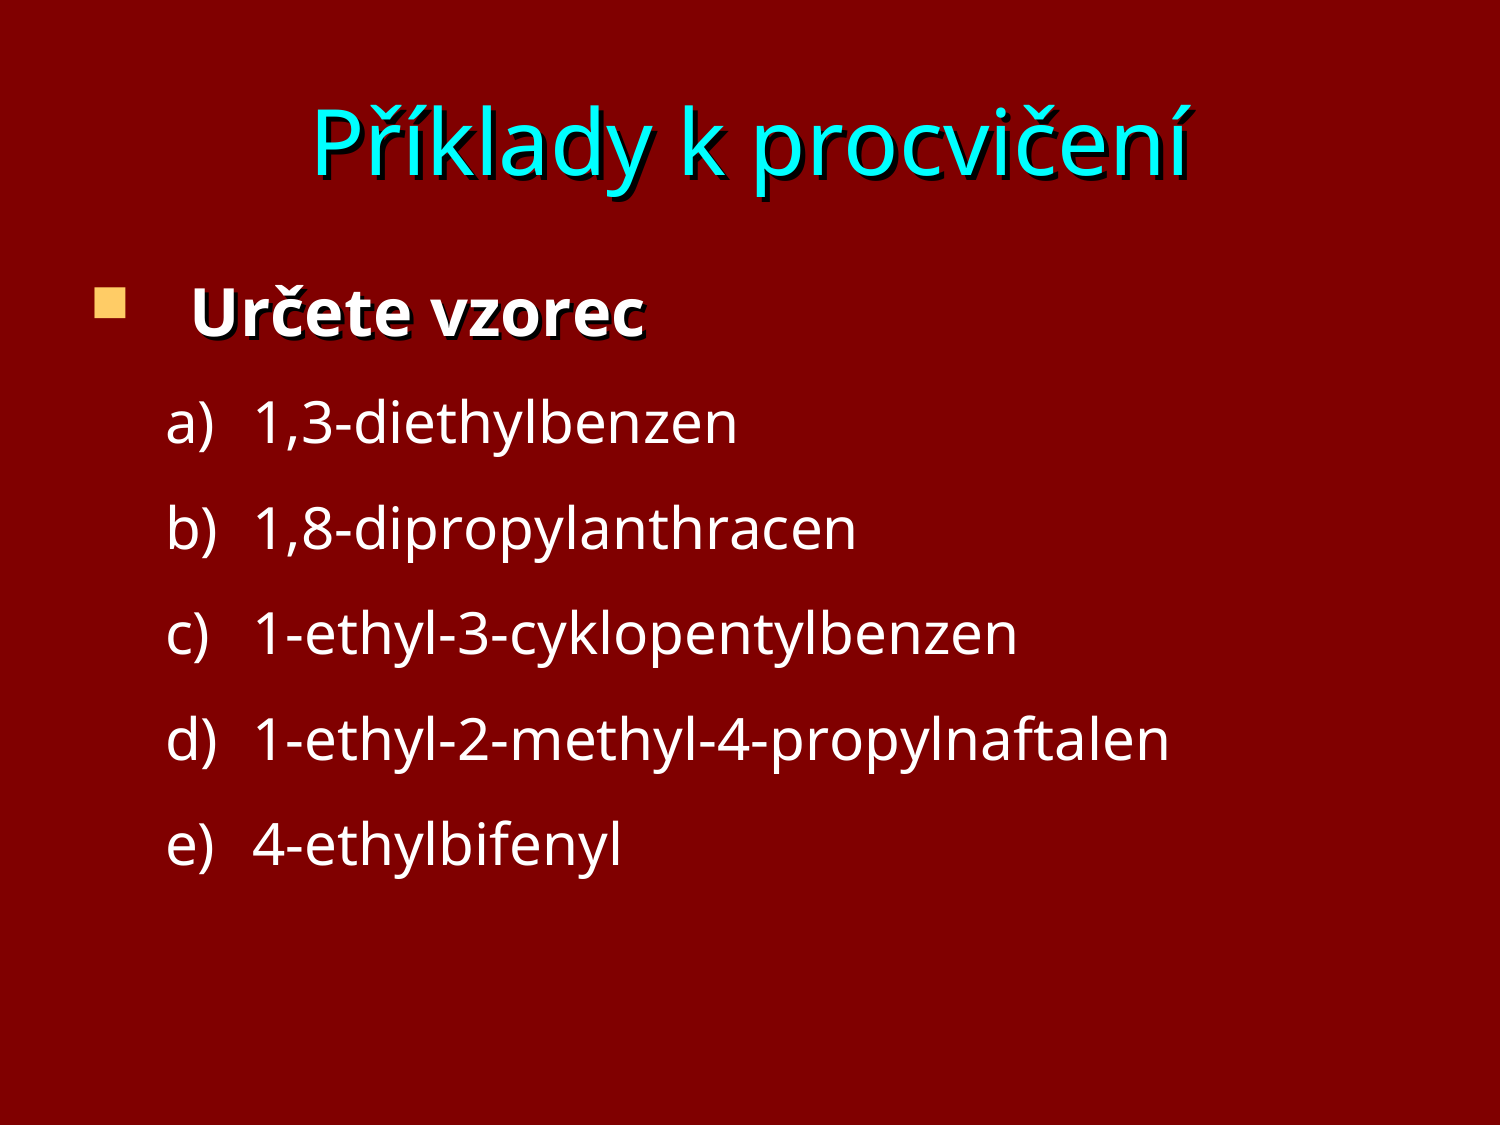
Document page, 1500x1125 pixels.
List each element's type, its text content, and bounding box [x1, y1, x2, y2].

title Příklady k procvičení [75, 45, 1426, 233]
list Určete vzorec 1,3-diethylbenzen 1,8-dipropylanthracen 1-ethyl-3-cyklopentylbenzen 1-ethyl-2-methyl-4-propylnaftalen 4-ethylbifenyl [75, 262, 1426, 1001]
